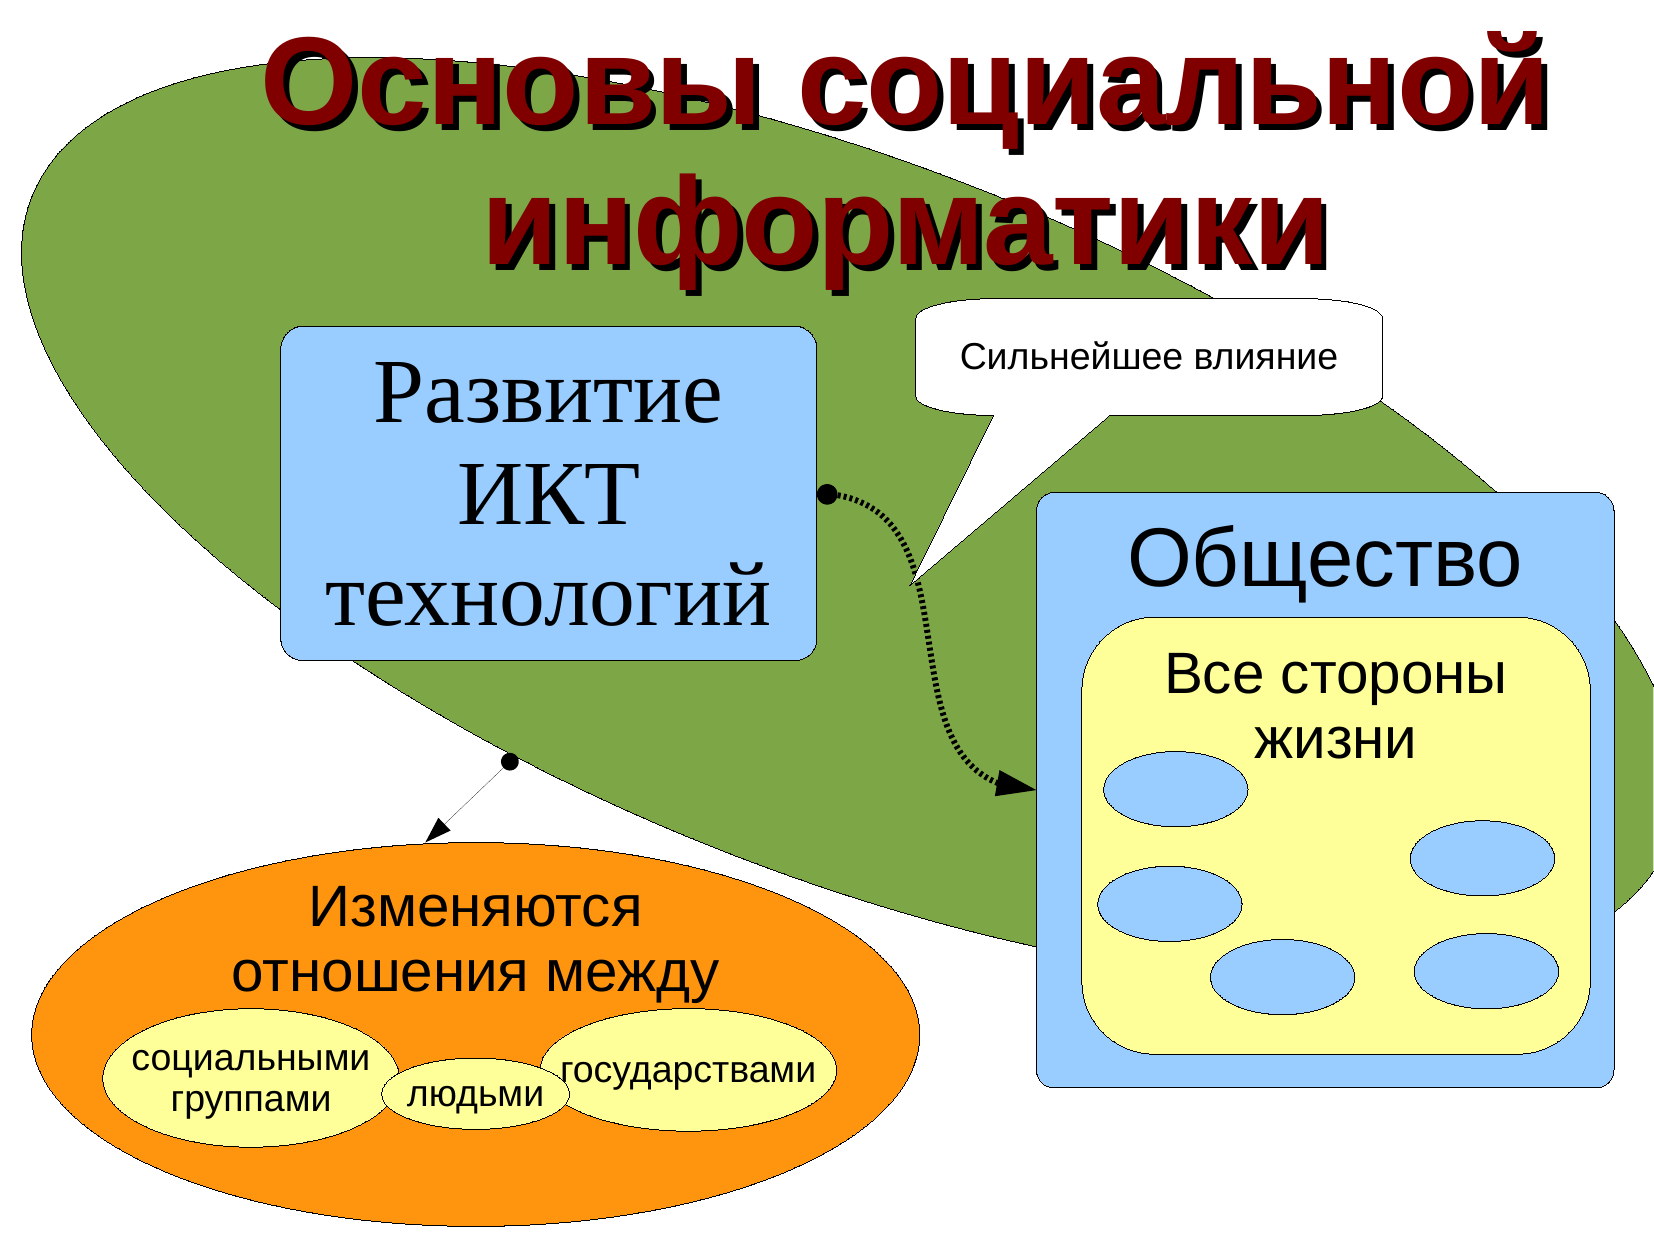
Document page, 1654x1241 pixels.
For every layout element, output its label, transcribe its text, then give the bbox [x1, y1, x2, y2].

text_box [21, 83, 1497, 947]
text_box людьми [381, 1058, 570, 1130]
text_box Сильнейшее влияние [909, 298, 1383, 586]
text_box [1210, 939, 1355, 1015]
text_box [1410, 820, 1555, 896]
text_box Основы социальной информатики [174, 4, 1638, 299]
text_box Изменяются отношения между [31, 842, 920, 1227]
text_box Общество [1036, 492, 1615, 1088]
text_box социальными группами [102, 1008, 399, 1148]
text_box [1615, 620, 1654, 912]
text_box [1414, 933, 1559, 1009]
text_box [1097, 866, 1243, 942]
text_box Развитие ИКТ технологий [280, 326, 817, 661]
text_box Все стороны жизни [1081, 617, 1591, 1055]
text_box государствами [540, 1008, 837, 1132]
text_box [1103, 751, 1249, 827]
